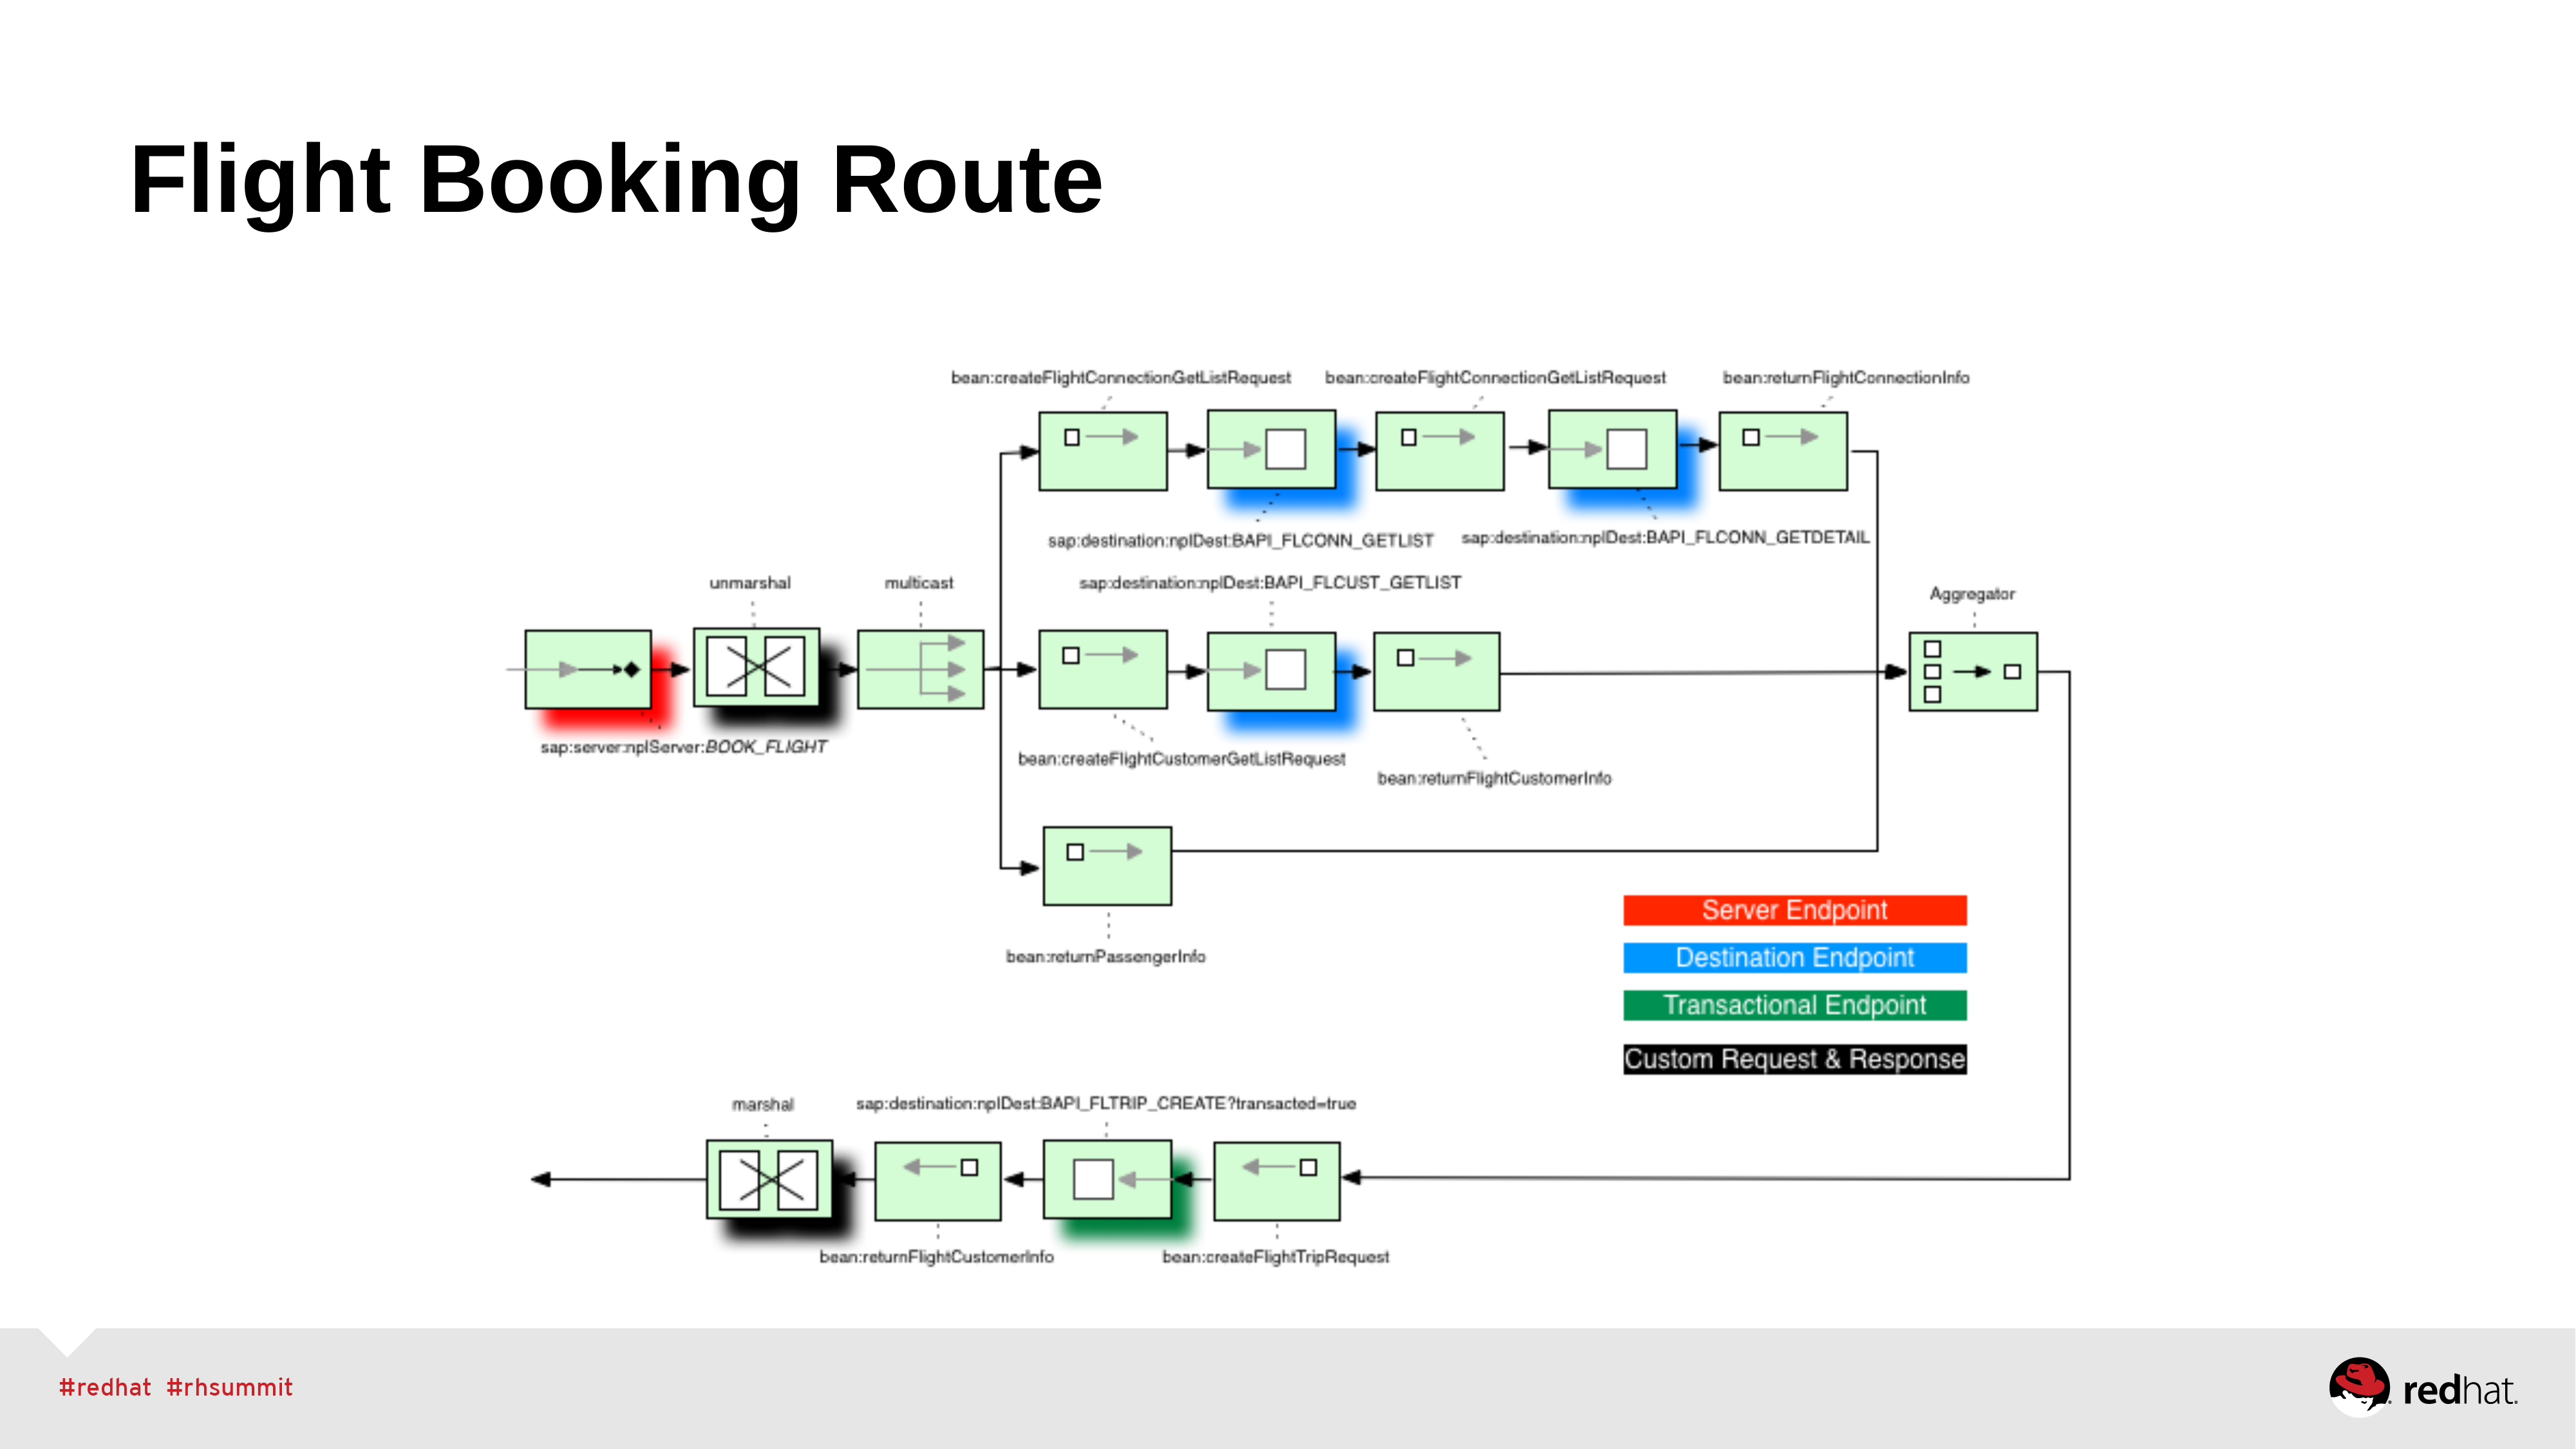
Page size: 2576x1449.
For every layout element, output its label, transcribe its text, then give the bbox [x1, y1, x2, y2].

title Flight Booking Route [128, 57, 2447, 300]
picture [0, 0, 2575, 1449]
